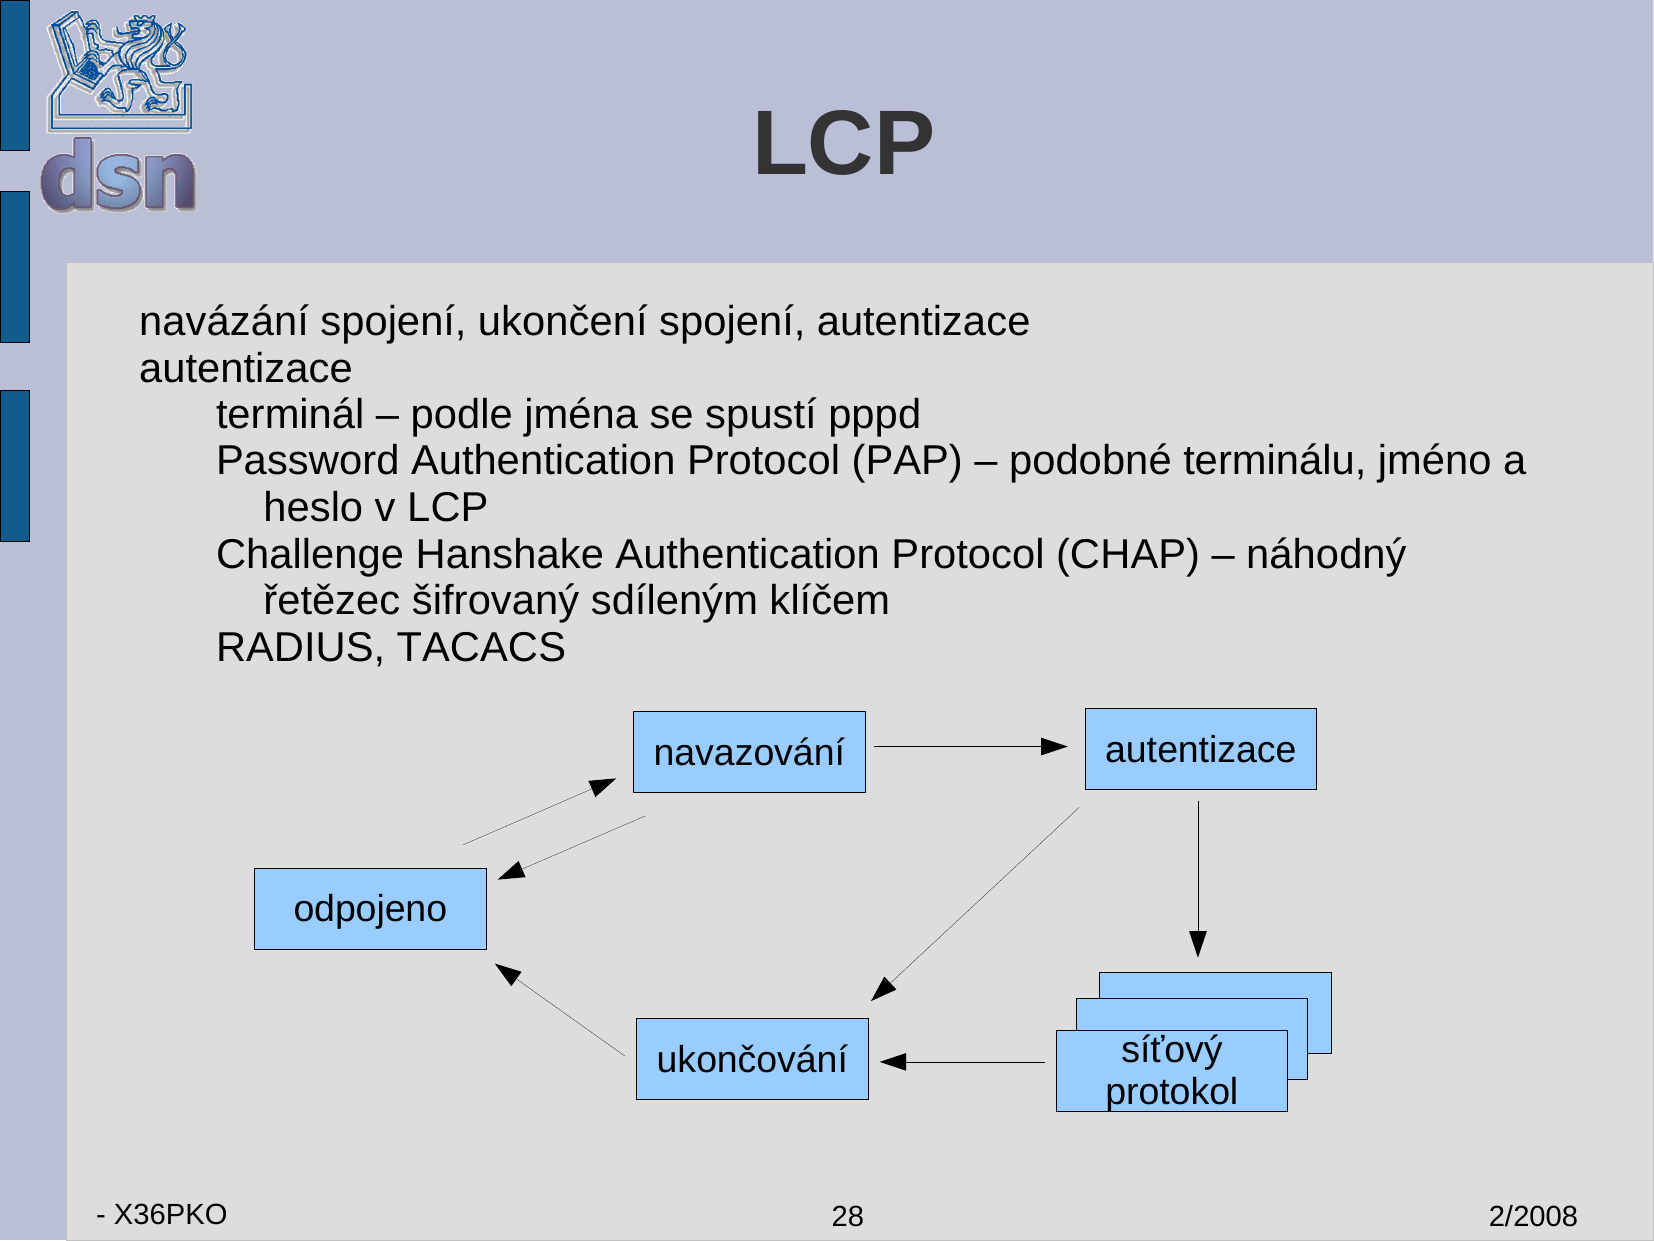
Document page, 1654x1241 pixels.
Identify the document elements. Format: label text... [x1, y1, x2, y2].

text_box odpojeno [254, 868, 487, 950]
text_box ukončování [636, 1018, 869, 1100]
picture [10, 10, 223, 230]
text_box [1076, 972, 1332, 1080]
text_box autentizace [1085, 708, 1317, 790]
text_box síťový protokol [1056, 1030, 1288, 1112]
title LCP [210, 39, 1478, 247]
list navázání spojení, ukončení spojení, autentizace autentizace terminál – podle jména se spustí pppd Password Authentication Protocol (PAP) – podobné terminálu, jméno a heslo v LCP Challenge Hanshake Authentication Protocol (CHAP) – náhodný řetězec šifrovaný sdíleným klíčem RADIUS, TACACS [121, 297, 1534, 673]
text_box navazování [633, 711, 866, 793]
